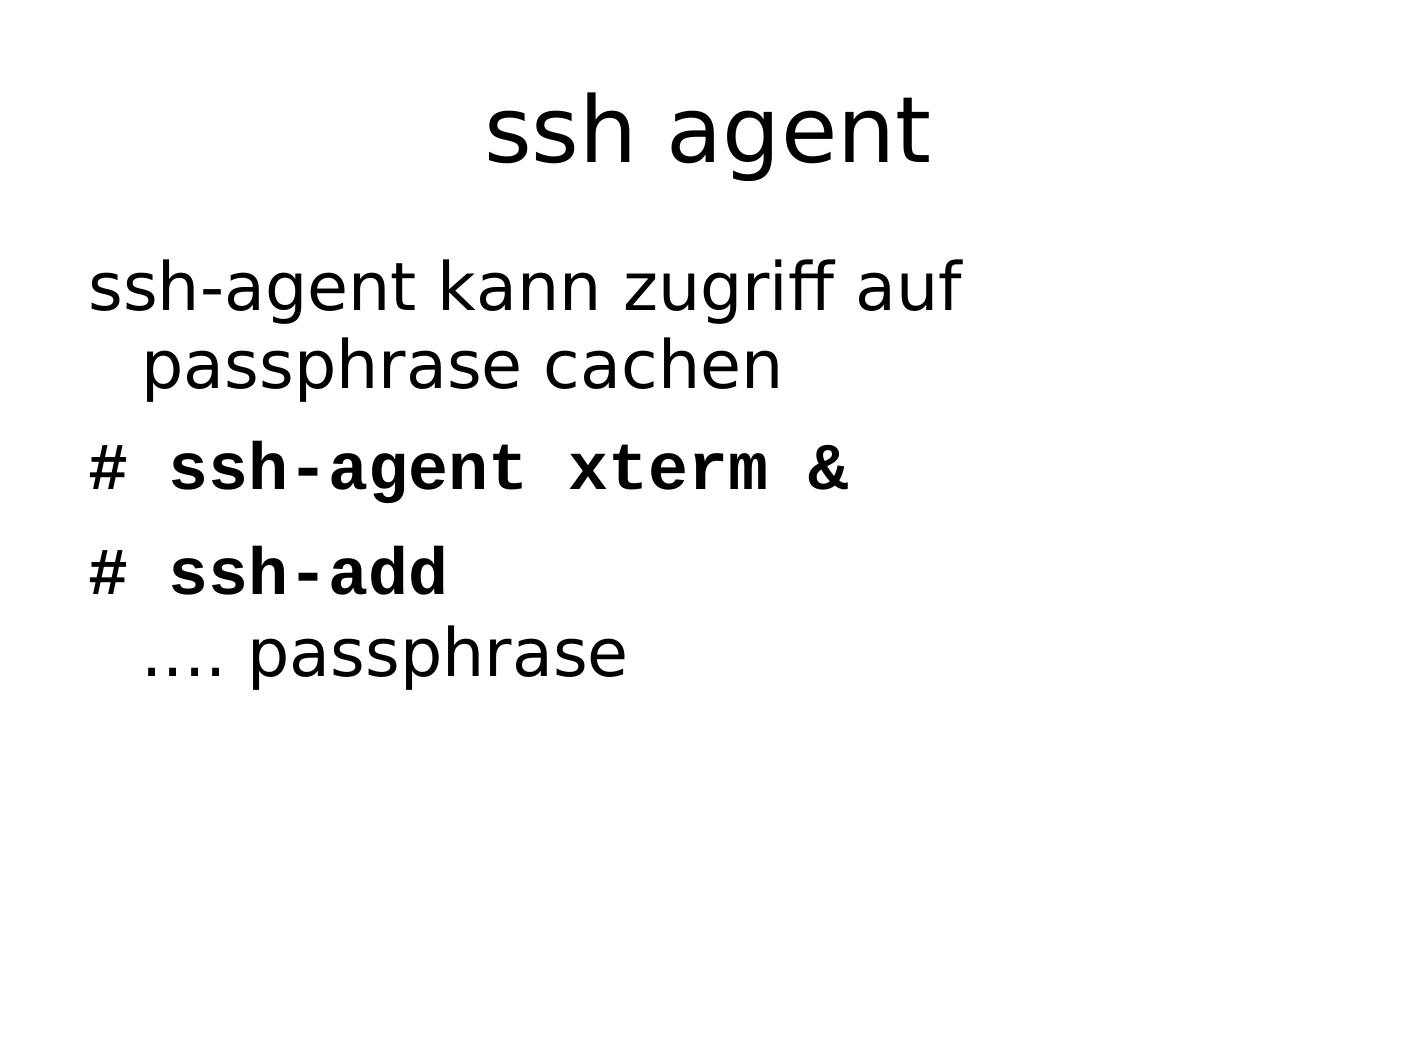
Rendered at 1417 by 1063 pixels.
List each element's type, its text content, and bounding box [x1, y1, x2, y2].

title ssh agent [70, 49, 1346, 213]
list ssh-agent kann zugriff auf passphrase cachen # ssh-agent xterm & # ssh-add .... passphrase [70, 248, 1346, 936]
